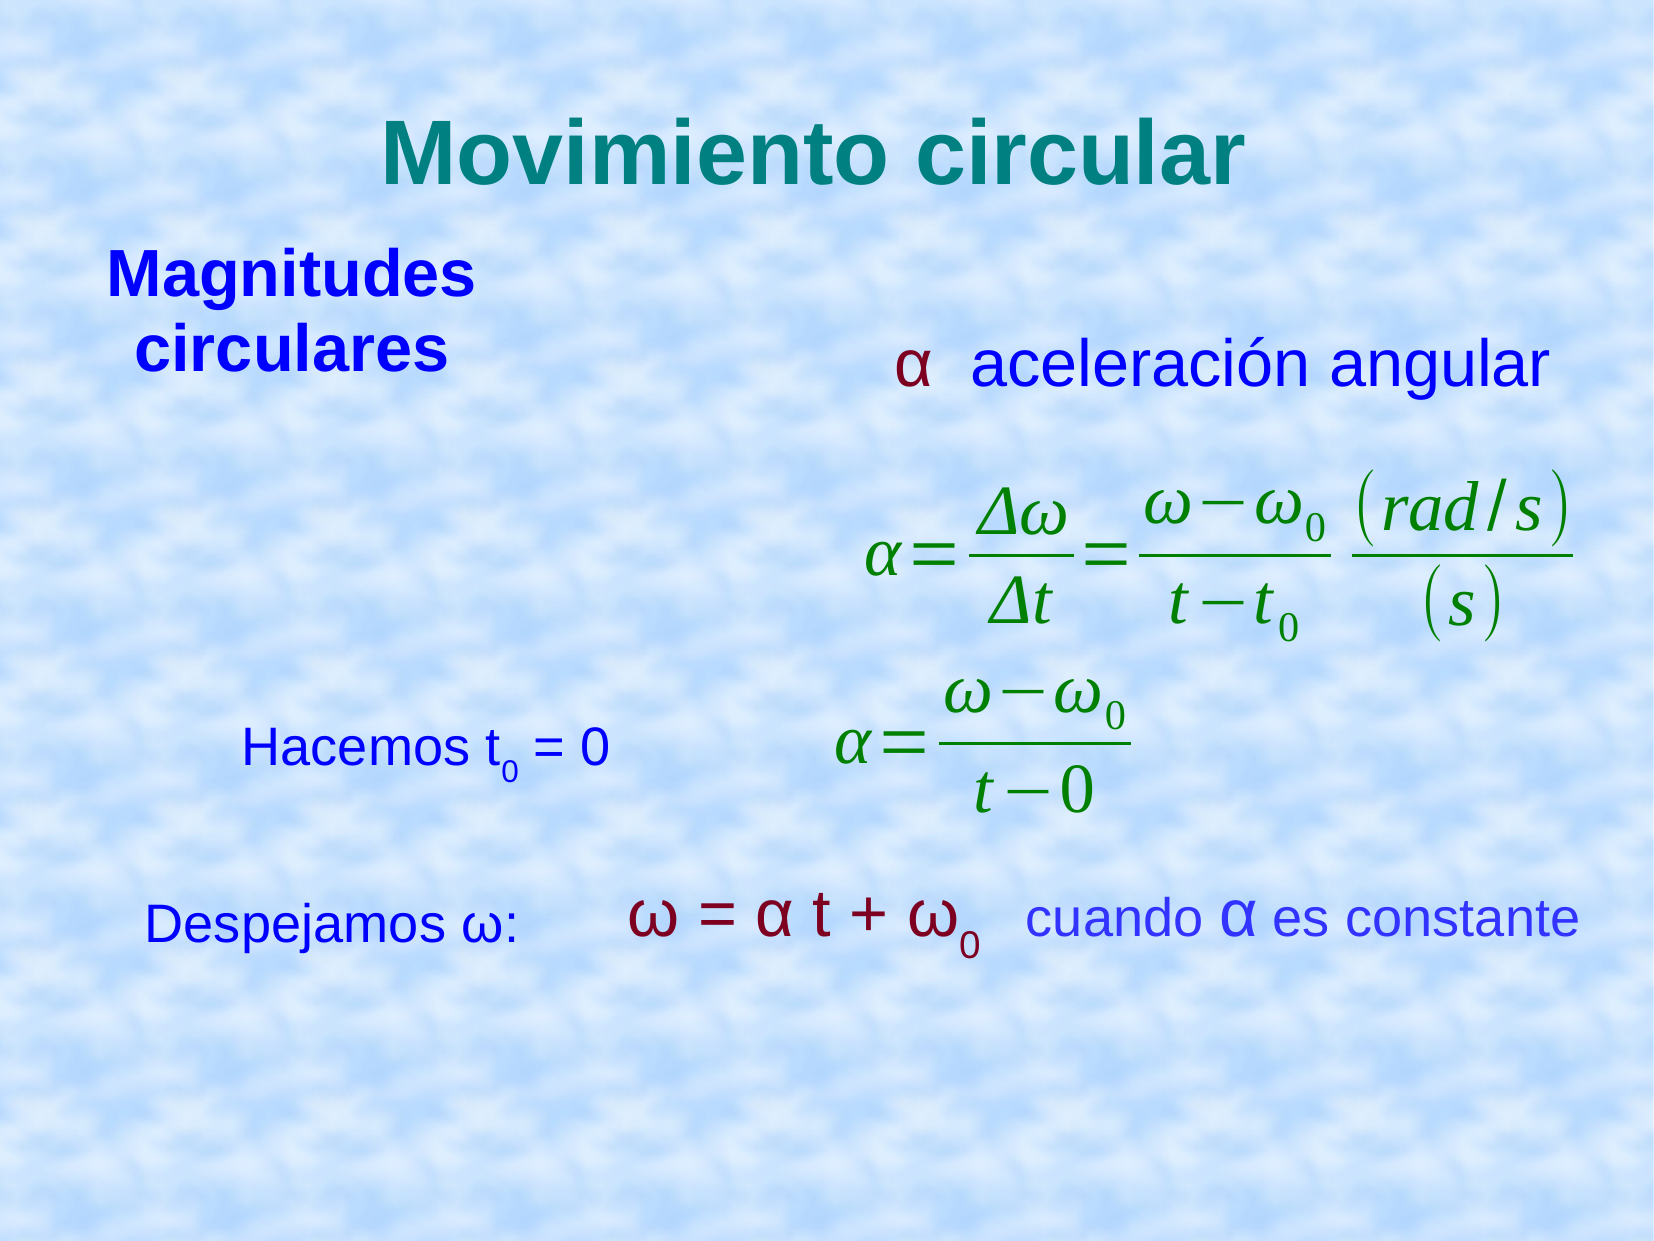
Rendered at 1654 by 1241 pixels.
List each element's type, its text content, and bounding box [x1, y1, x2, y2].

picture [0, 0, 1654, 1241]
chart [826, 461, 1583, 828]
text_box Despejamos ω: [59, 885, 621, 1023]
text_box [649, 700, 1565, 868]
text_box Magnitudes circulares [88, 236, 496, 386]
text_box ω = α t + ω0 cuando α es constante [442, 868, 1625, 1036]
text_box α aceleración angular [738, 318, 1627, 443]
text_box Hacemos t0 = 0 [155, 708, 768, 798]
title Movimiento circular [82, 49, 1571, 257]
